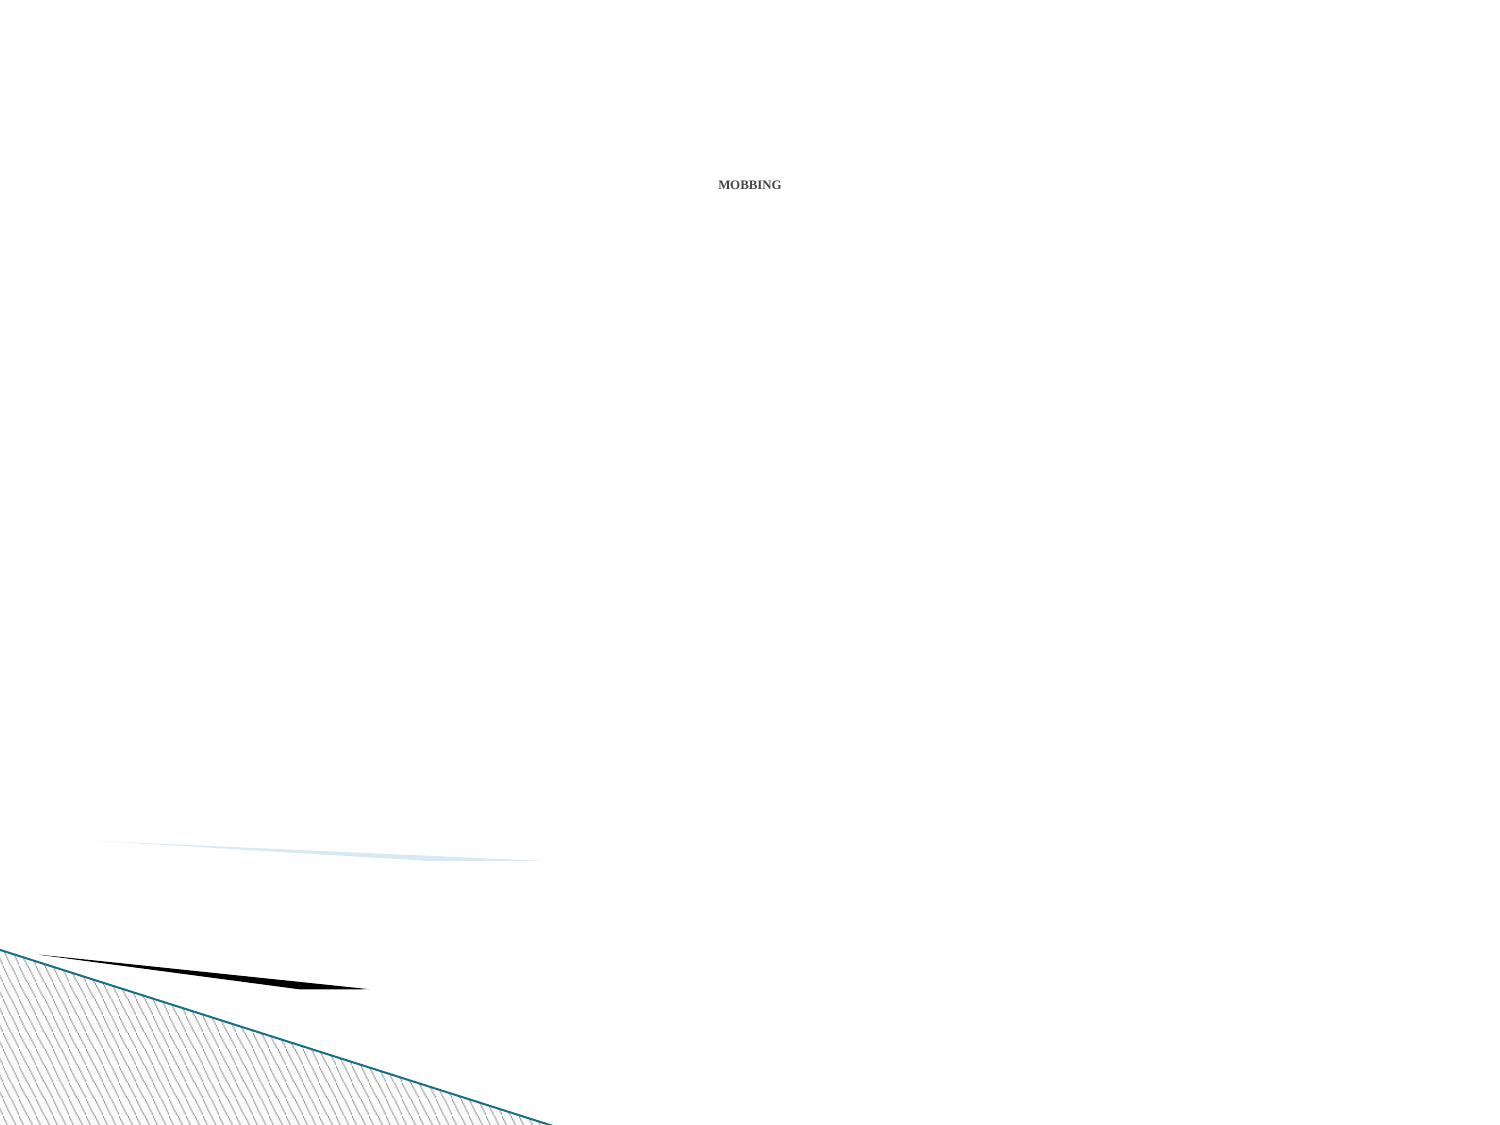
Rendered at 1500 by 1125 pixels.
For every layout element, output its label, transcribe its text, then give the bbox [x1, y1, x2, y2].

title MOBBING [75, 45, 1425, 233]
picture [0, 952, 543, 1125]
